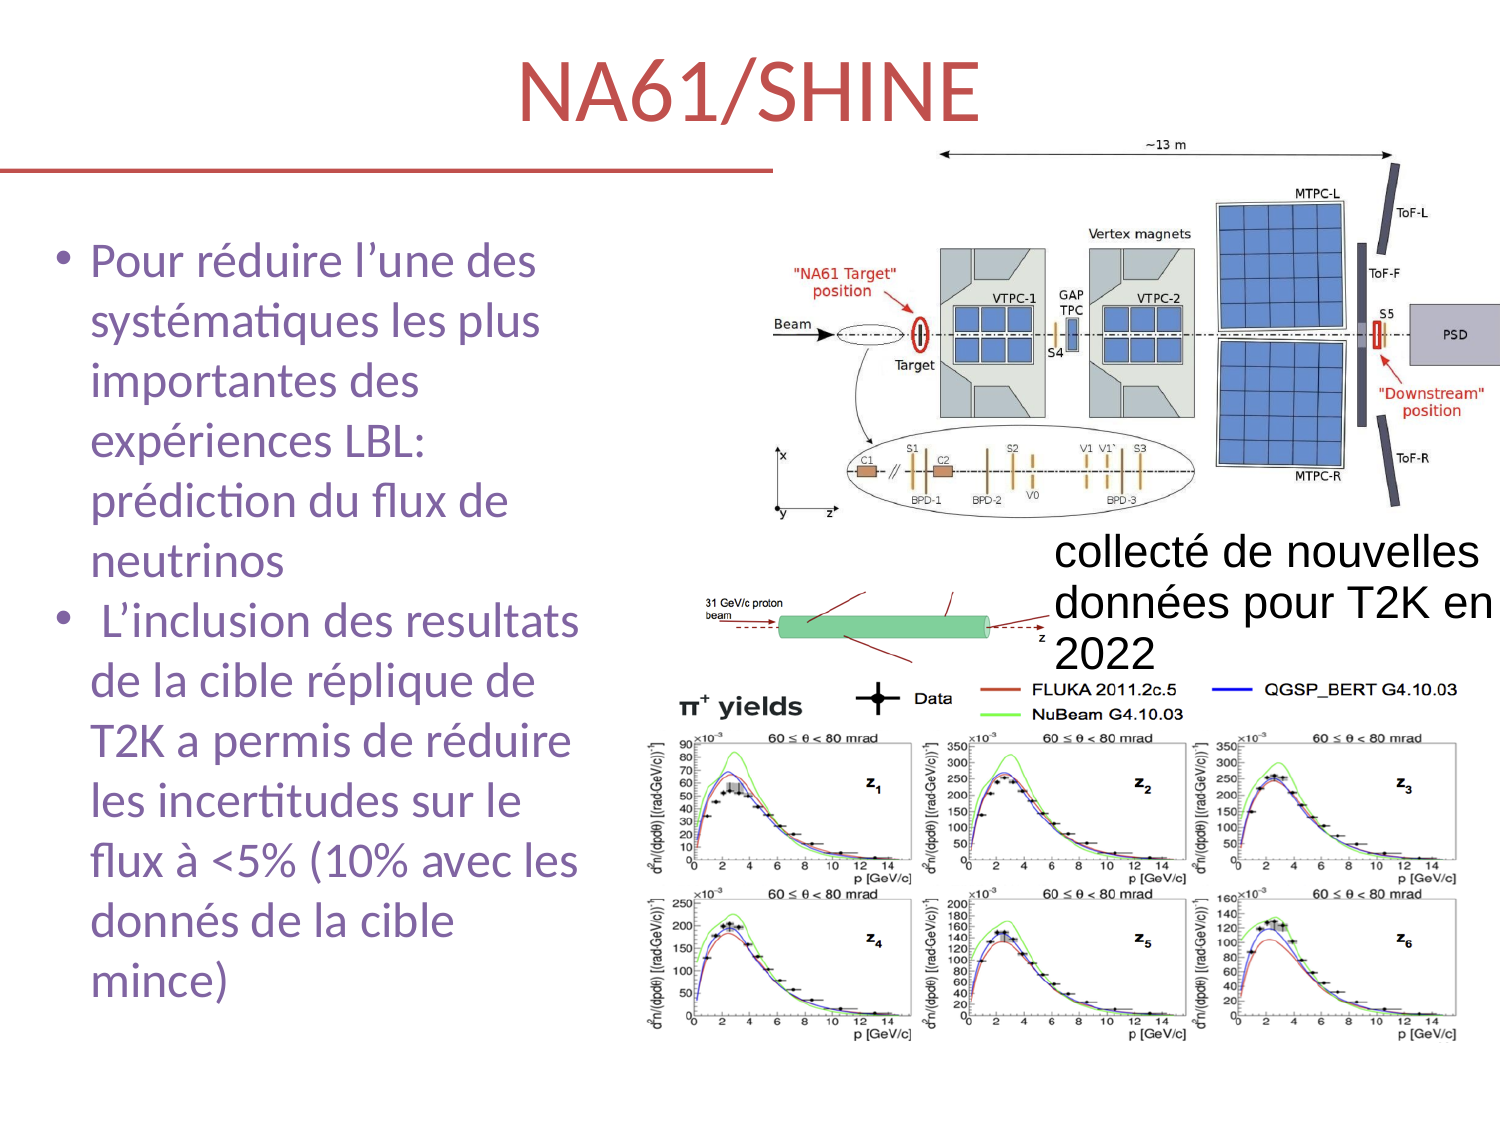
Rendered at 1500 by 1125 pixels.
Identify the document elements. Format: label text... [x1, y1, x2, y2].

text_box NA61/SHINE [75, 29, 1425, 141]
text_box Pour réduire l’une des systématiques les plus importantes des expériences LBL: prédiction du flux de neutrinos L’inclusion des resultats de la cible réplique de T2K a permis de réduire les incertitudes sur le flux à <5% (10% avec les donnés de la cible mince) [40, 220, 620, 1075]
text_box collecté de nouvelles données pour T2K en 2022 [1039, 518, 1500, 756]
picture [773, 140, 1500, 520]
picture [646, 573, 1460, 1043]
